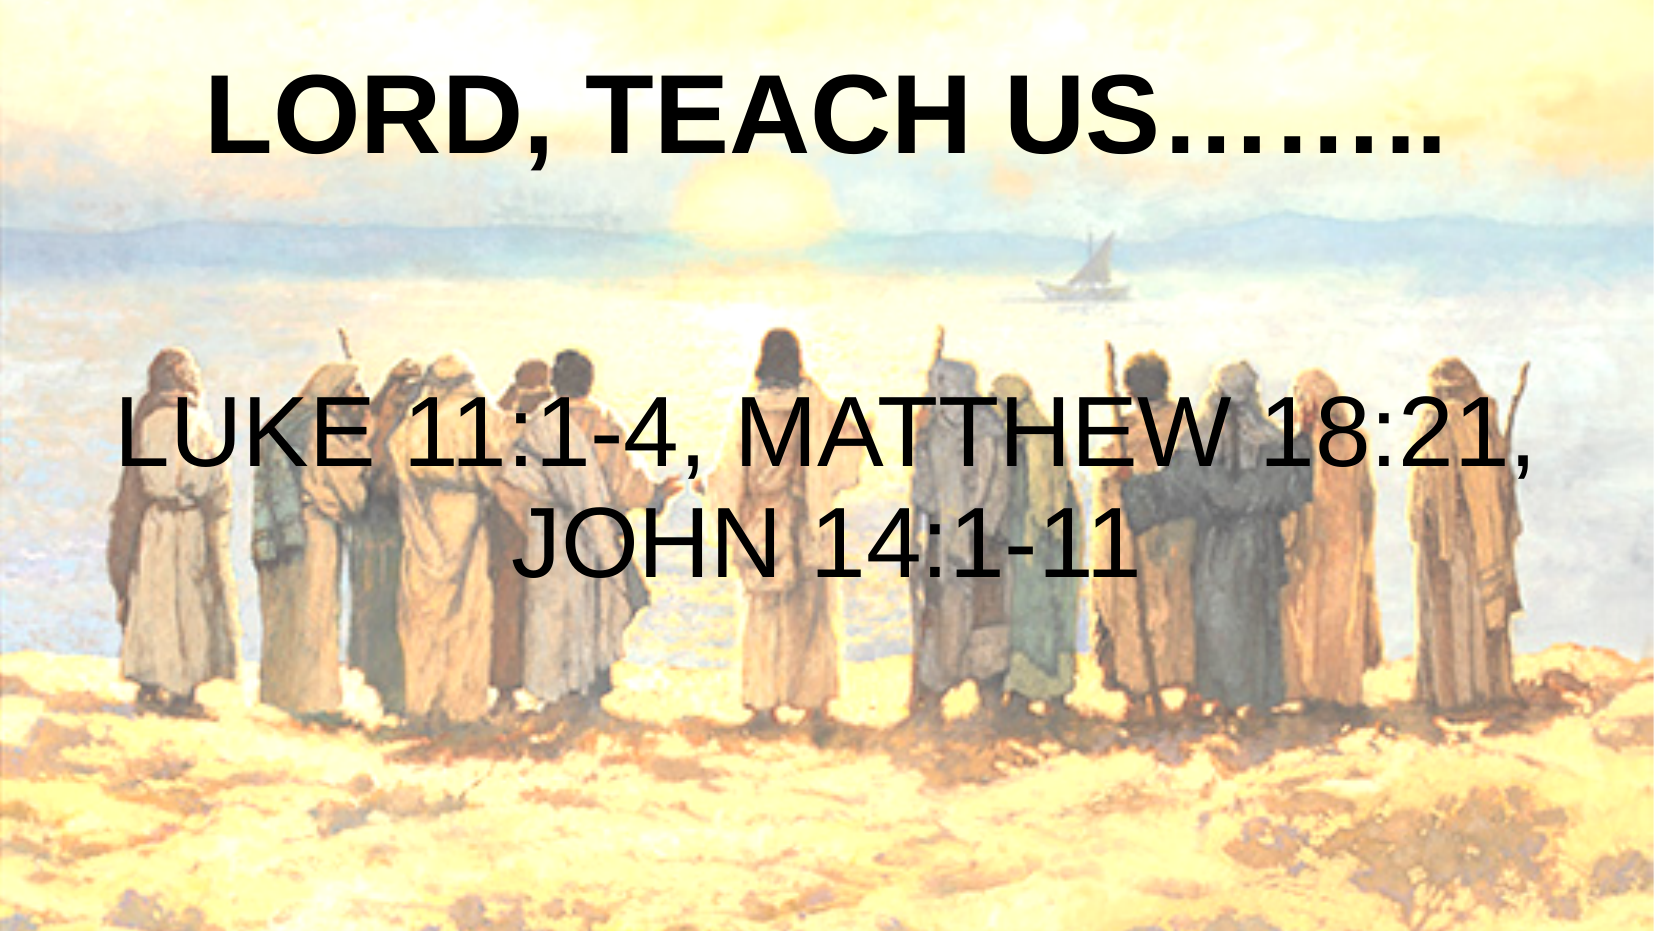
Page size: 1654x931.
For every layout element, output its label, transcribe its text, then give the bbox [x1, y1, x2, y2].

title LORD, TEACH US…….. [82, 37, 1571, 193]
subtitle LUKE 11:1-4, MATTHEW 18:21, JOHN 14:1-11 [82, 217, 1571, 758]
picture [0, 0, 1654, 931]
